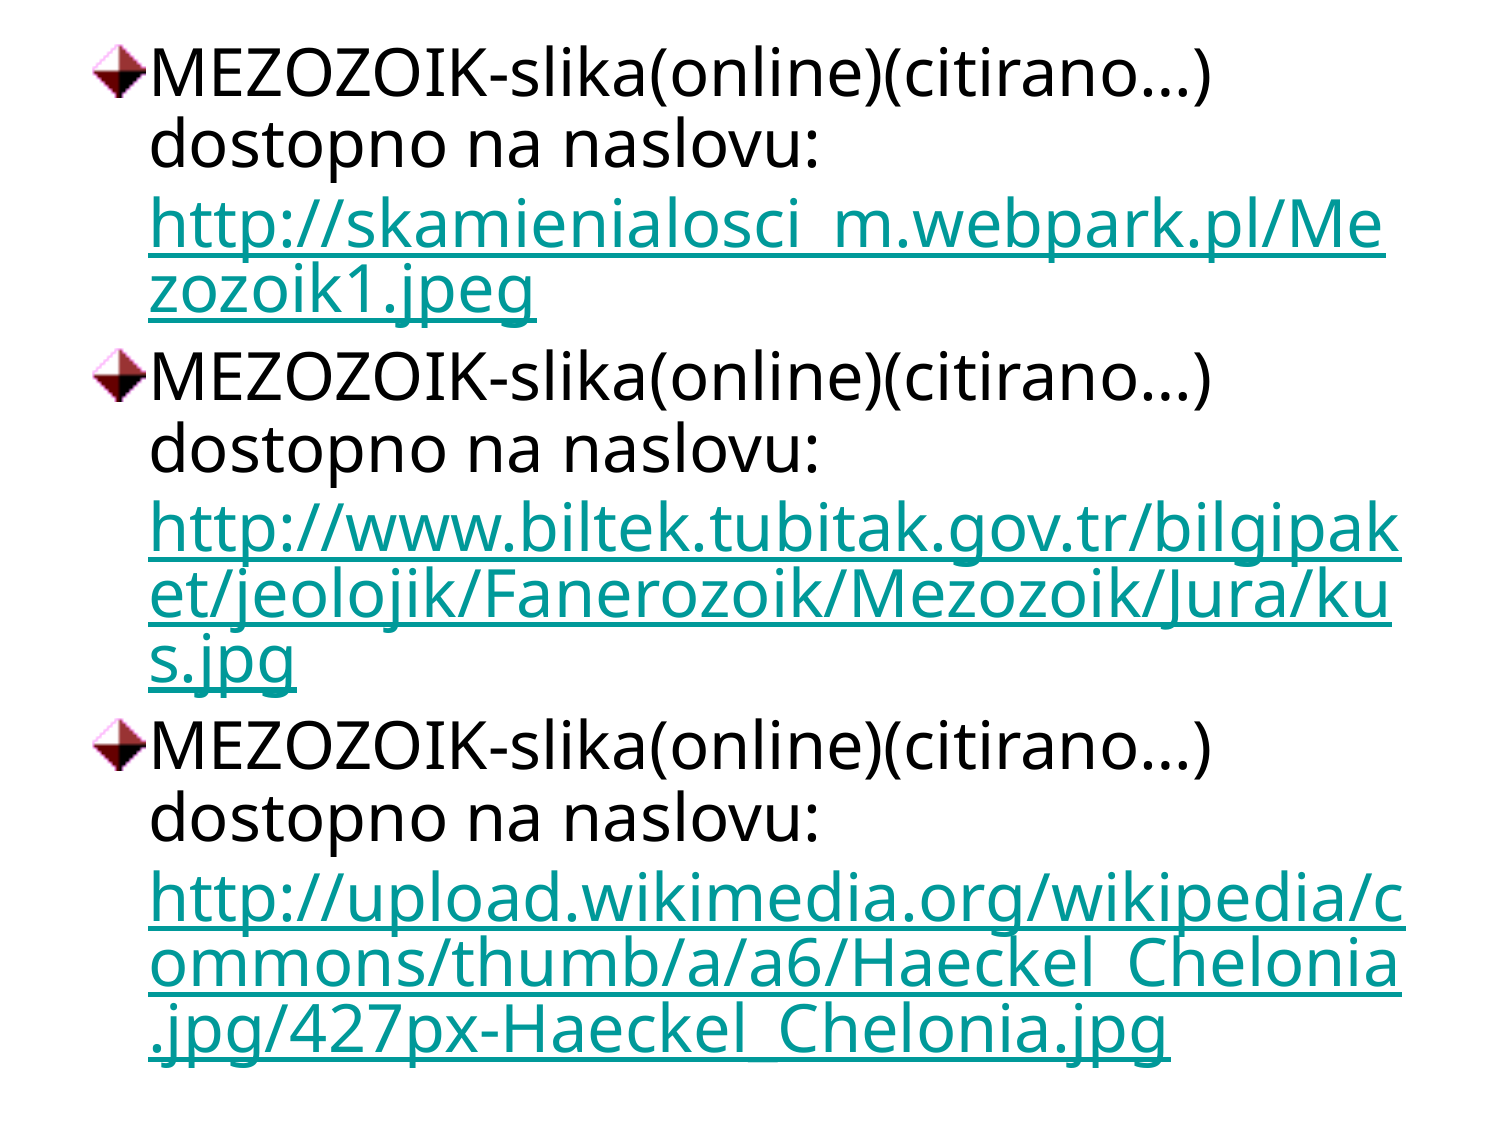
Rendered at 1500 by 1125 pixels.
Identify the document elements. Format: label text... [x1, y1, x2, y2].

list MEZOZOIK-slika(online)(citirano…) dostopno na naslovu: http://skamienialosci_m.webpark.pl/Mezozoik1.jpeg MEZOZOIK-slika(online)(citirano…) dostopno na naslovu: http://www.biltek.tubitak.gov.tr/bilgipaket/jeolojik/Fanerozoik/Mezozoik/Jura/kus.jpg MEZOZOIK-slika(online)(citirano…) dostopno na naslovu: http://upload.wikimedia.org/wikipedia/commons/thumb/a/a6/Haeckel_Chelonia.jpg/427px-Haeckel_Chelonia.jpg [76, 31, 1427, 1125]
